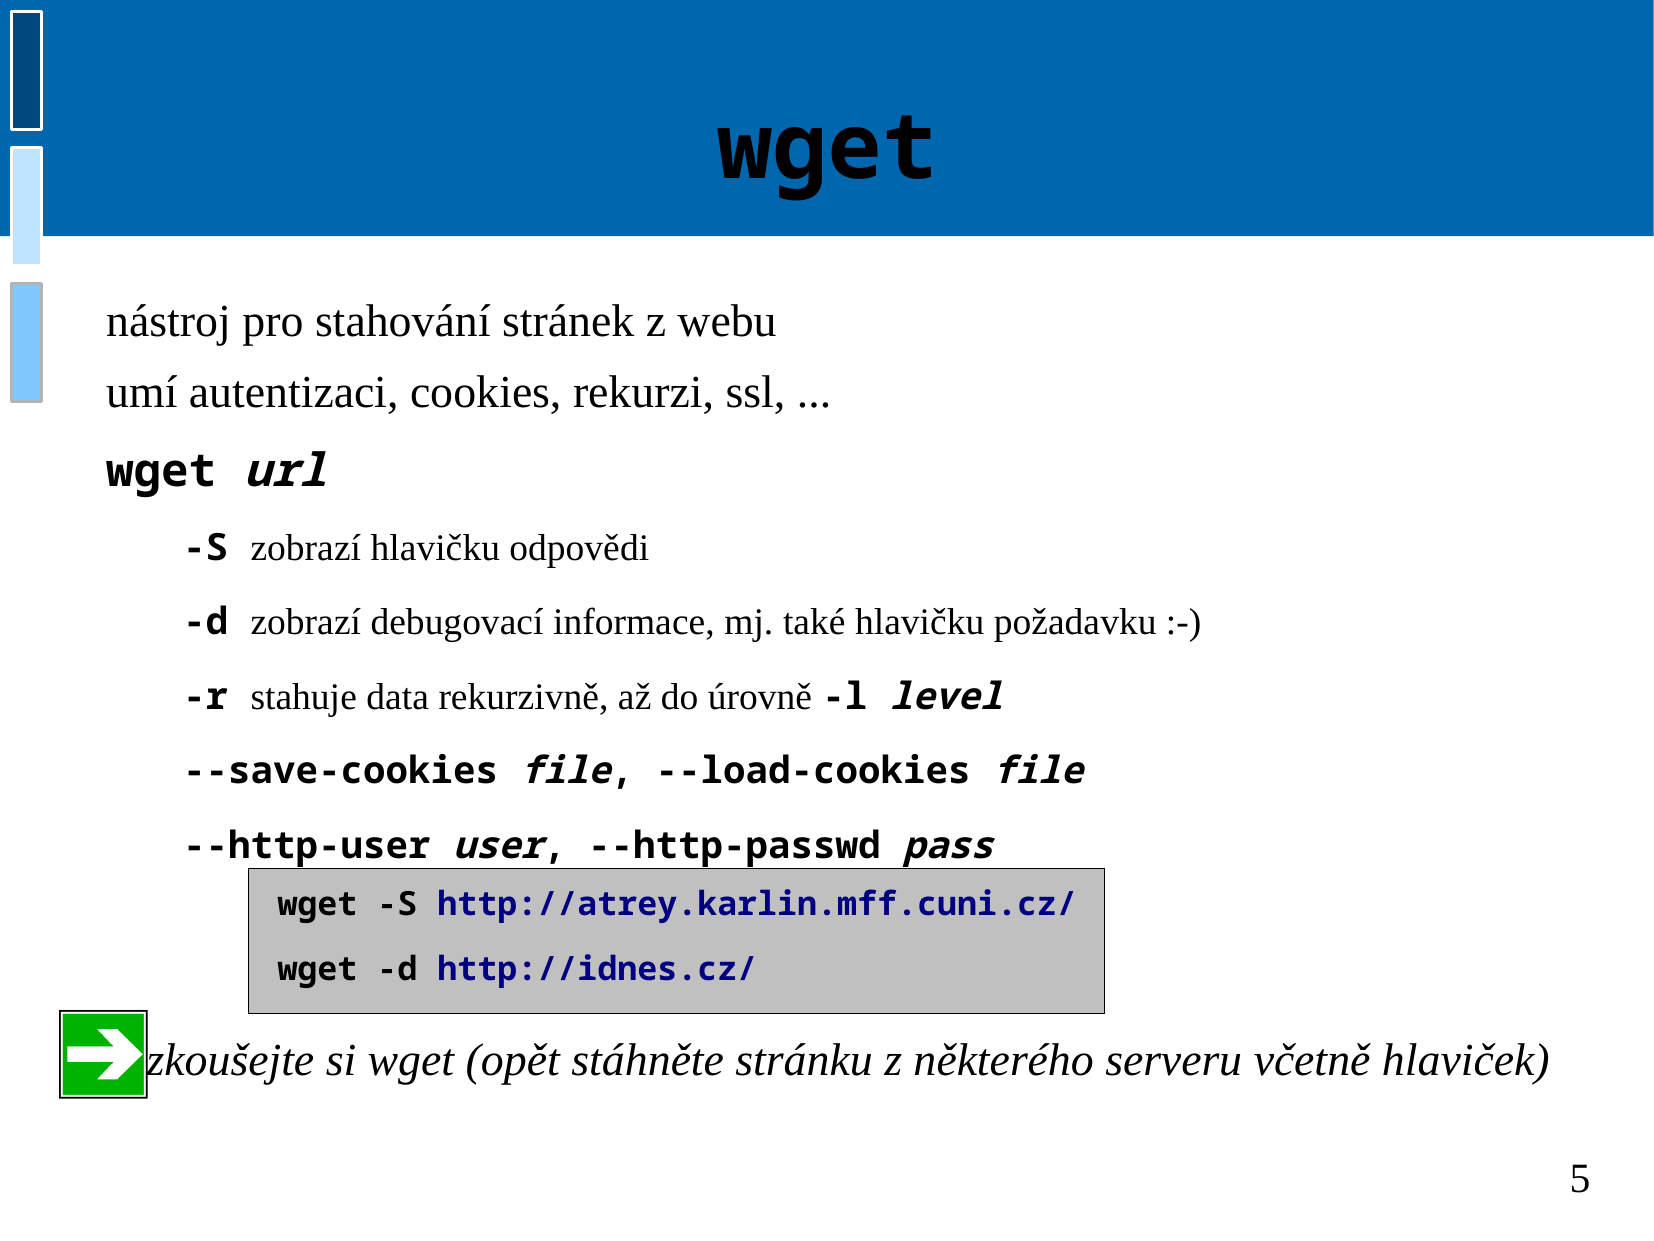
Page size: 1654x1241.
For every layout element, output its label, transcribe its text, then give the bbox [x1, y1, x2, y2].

picture [52, 1003, 154, 1105]
title wget [121, 49, 1534, 237]
list wget -S http://atrey.karlin.mff.cuni.cz/ wget -d http://idnes.cz/ [248, 868, 1105, 1014]
list nástroj pro stahování stránek z webu umí autentizaci, cookies, rekurzi, ssl, ... wget url -S zobrazí hlavičku odpovědi -d zobrazí debugovací informace, mj. také hlavičku požadavku :-) -r stahuje data rekurzivně, až do úrovně -l level --save-cookies file, --load-cookies file --http-user user, --http-passwd pass vyzkoušejte si wget (opět stáhněte stránku z některého serveru včetně hlaviček) [88, 295, 1595, 1182]
